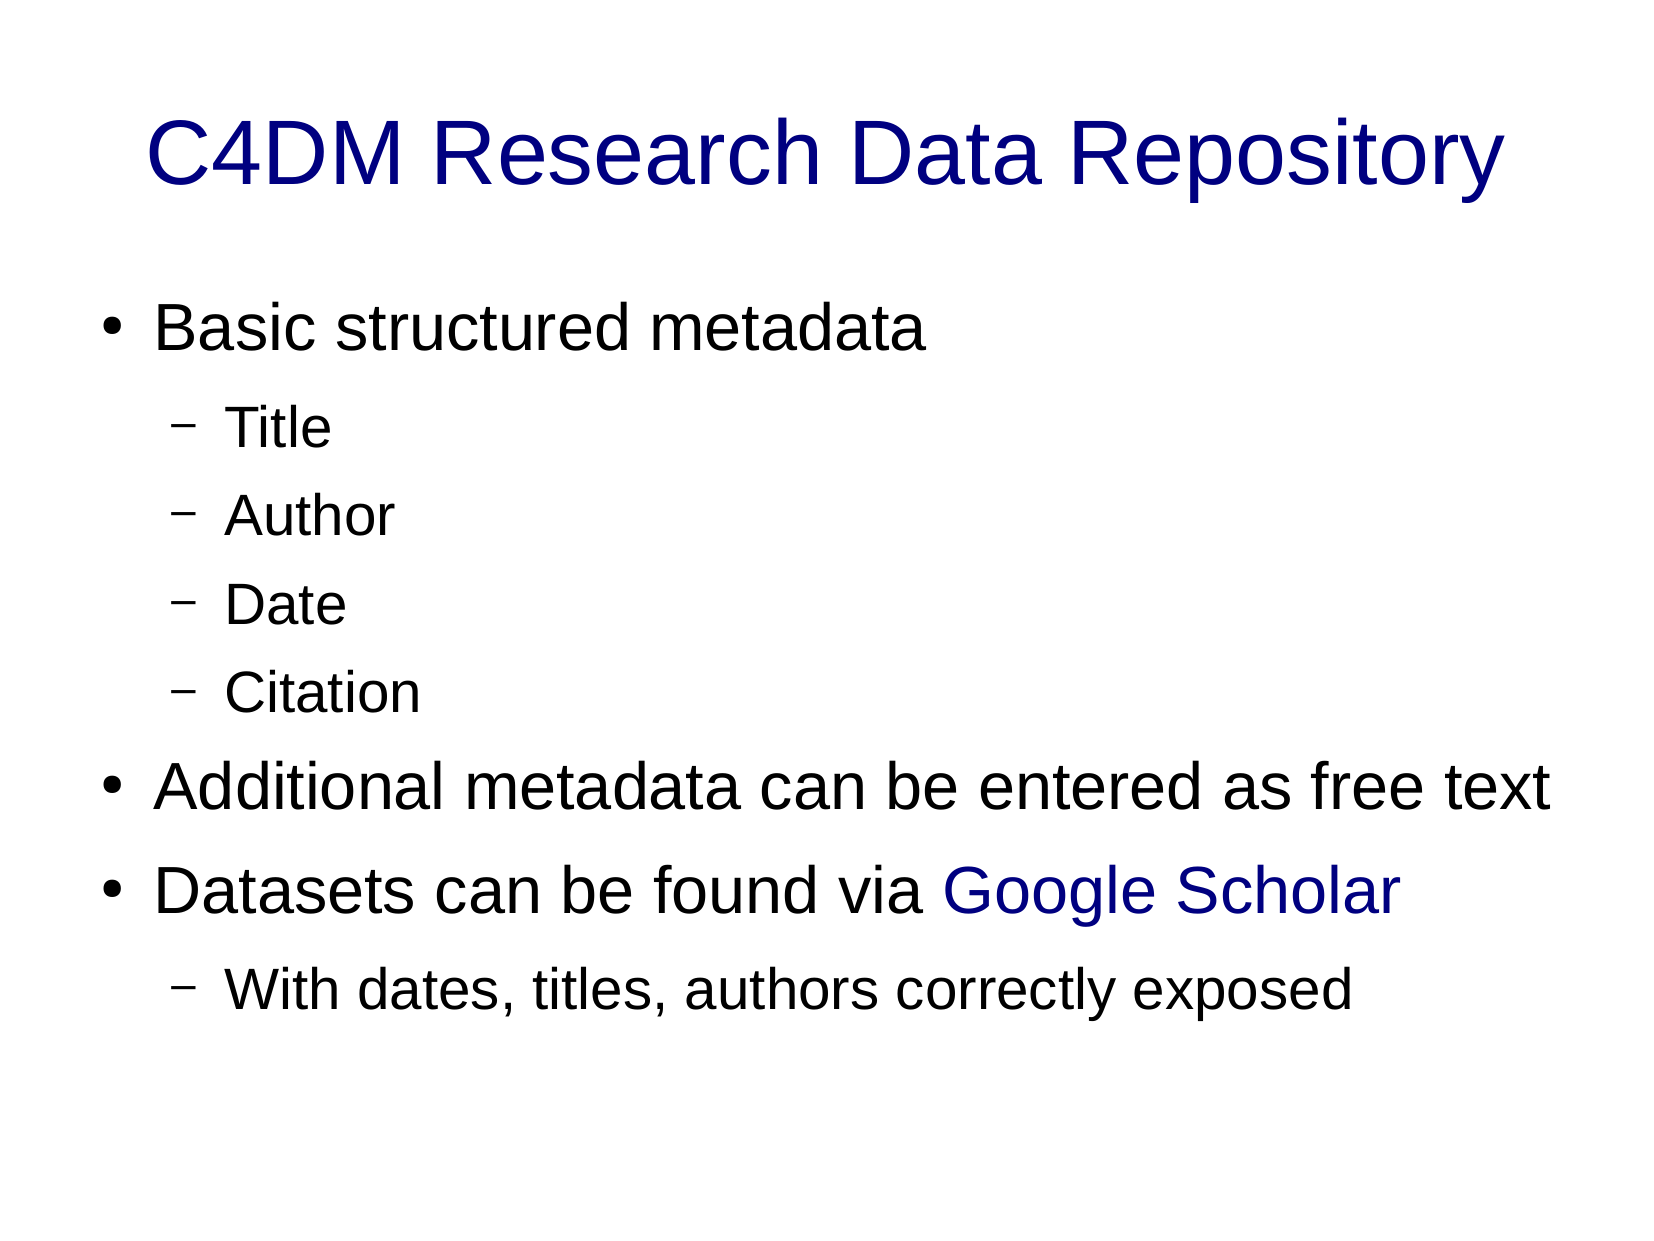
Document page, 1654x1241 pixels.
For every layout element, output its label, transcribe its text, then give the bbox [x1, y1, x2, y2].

list Basic structured metadata Title Author Date Citation Additional metadata can be entered as free text Datasets can be found via Google Scholar With dates, titles, authors correctly exposed [82, 290, 1571, 1109]
title C4DM Research Data Repository [82, 49, 1571, 257]
